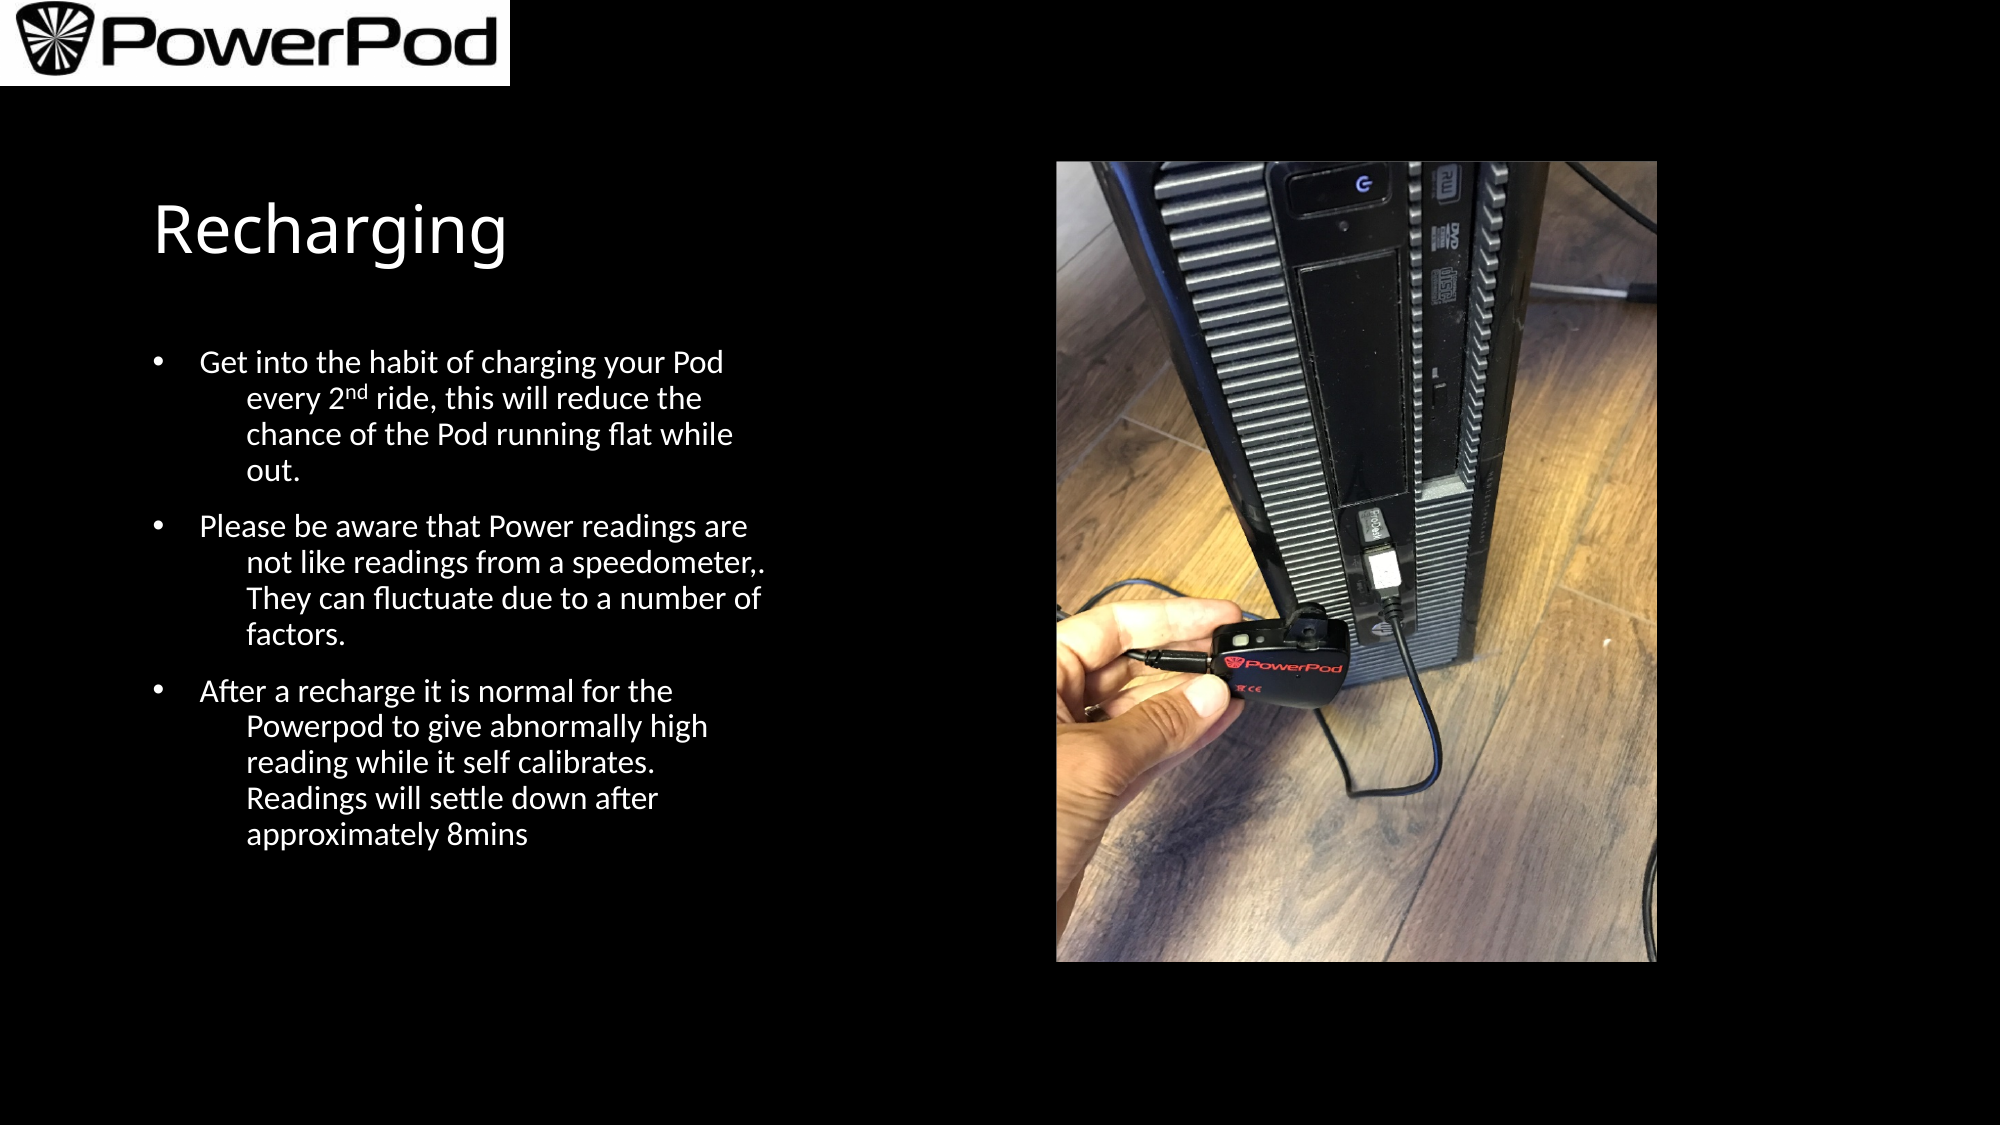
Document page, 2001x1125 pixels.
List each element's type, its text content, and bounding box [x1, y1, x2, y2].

picture [0, 0, 510, 86]
list Get into the habit of charging your Pod every 2nd ride, this will reduce the chance of the Pod running flat while out. Please be aware that Power readings are not like readings from a speedometer,. They can fluctuate due to a number of factors. After a recharge it is normal for the Powerpod to give abnormally high reading while it self calibrates. Readings will settle down after approximately 8mins [137, 337, 783, 963]
picture [1056, 161, 1657, 962]
title Recharging [137, 161, 783, 276]
